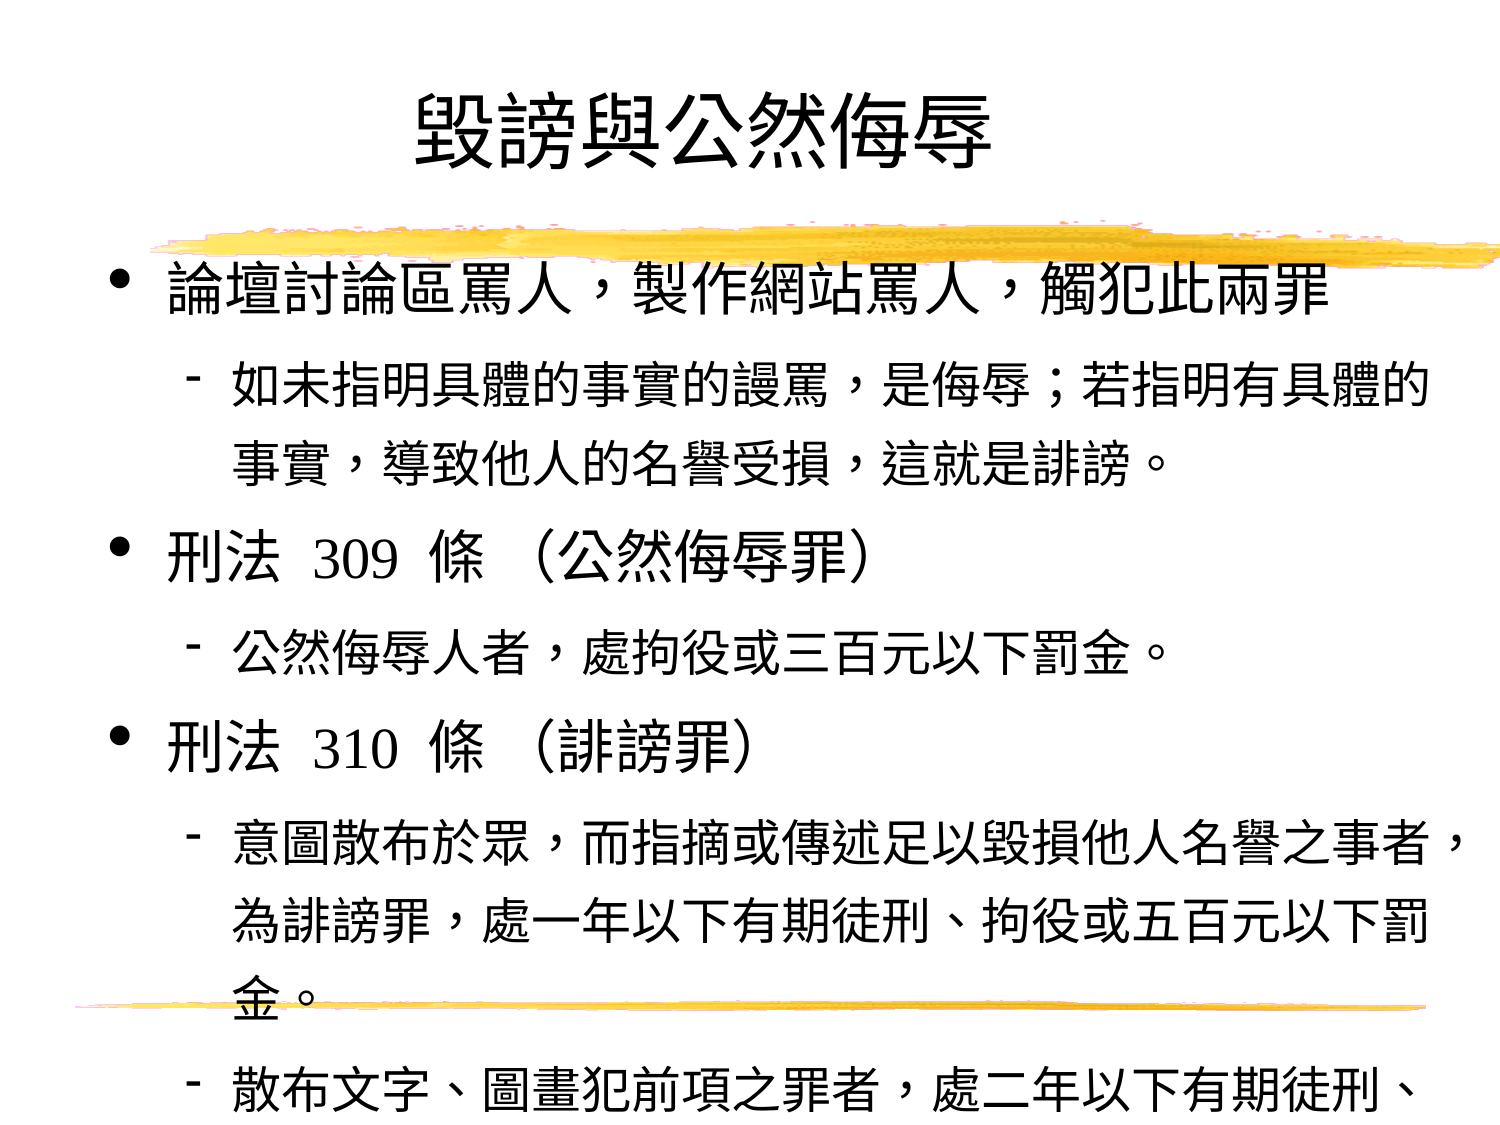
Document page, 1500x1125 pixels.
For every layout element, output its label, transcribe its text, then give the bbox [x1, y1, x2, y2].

picture [150, 215, 1500, 279]
title 毀謗與公然侮辱 [66, 25, 1342, 226]
picture [75, 999, 110, 1013]
list 論壇討論區罵人，製作網站罵人，觸犯此兩罪 如未指明具體的事實的謾罵，是侮辱；若指明有具體的事實，導致他人的名譽受損，這就是誹謗。 刑法 309 條 （公然侮辱罪） 公然侮辱人者，處拘役或三百元以下罰金。 刑法 310 條 （誹謗罪） 意圖散布於眾，而指摘或傳述足以毀損他人名譽之事者，為誹謗罪，處一年以下有期徒刑、拘役或五百元以下罰金。 散布文字、圖畫犯前項之罪者，處二年以下有期徒刑、拘役或一千元以下罰金。 [110, 243, 1470, 1050]
